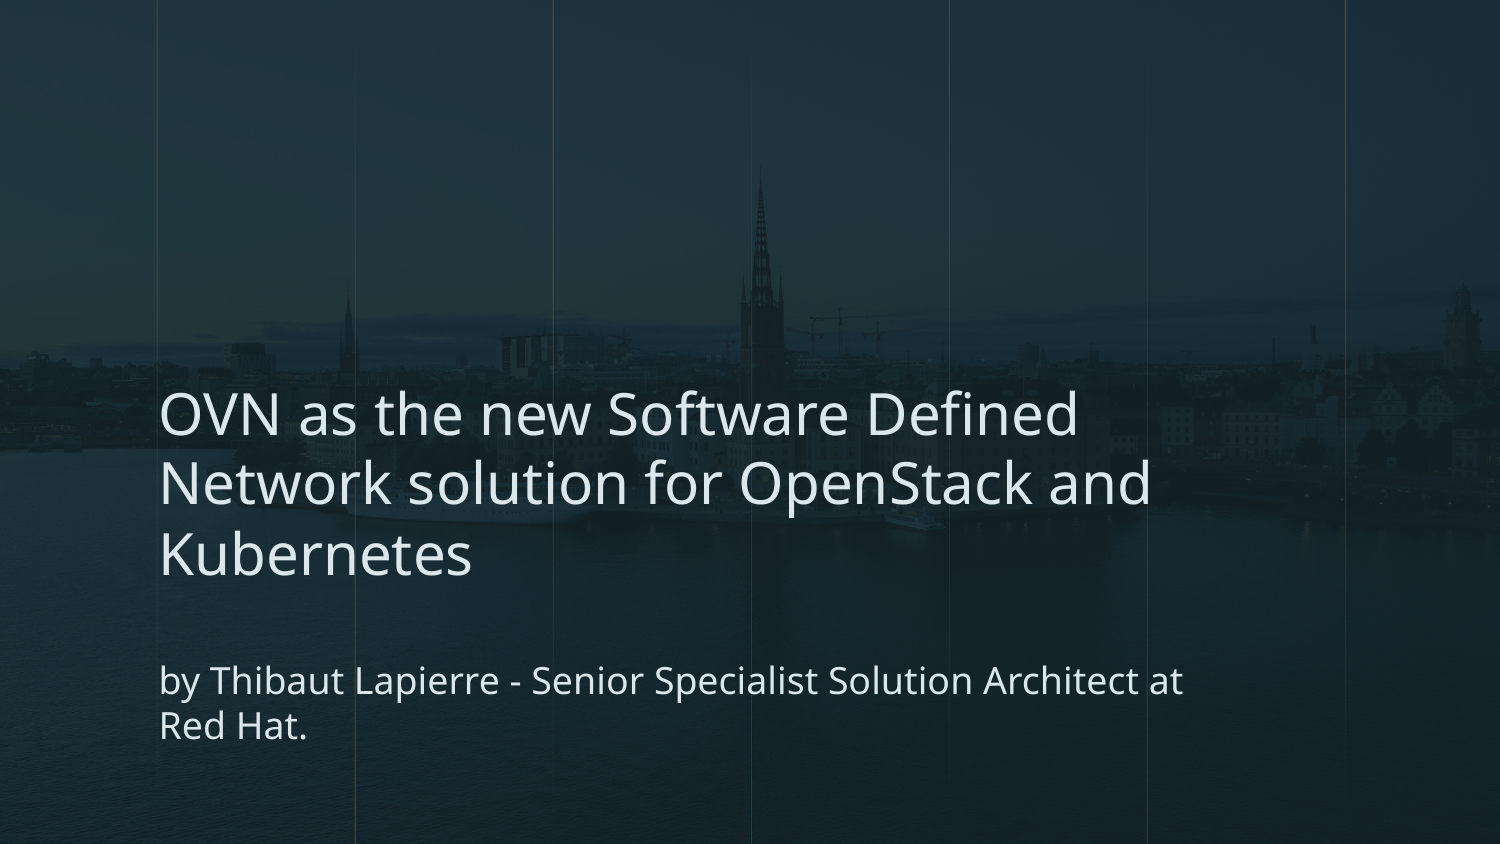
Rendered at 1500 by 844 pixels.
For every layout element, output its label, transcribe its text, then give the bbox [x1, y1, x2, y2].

picture [0, 0, 1500, 844]
text_box OVN as the new Software Defined Network solution for OpenStack and Kubernetes by Thibaut Lapierre - Senior Specialist Solution Architect at Red Hat. [143, 361, 1211, 591]
